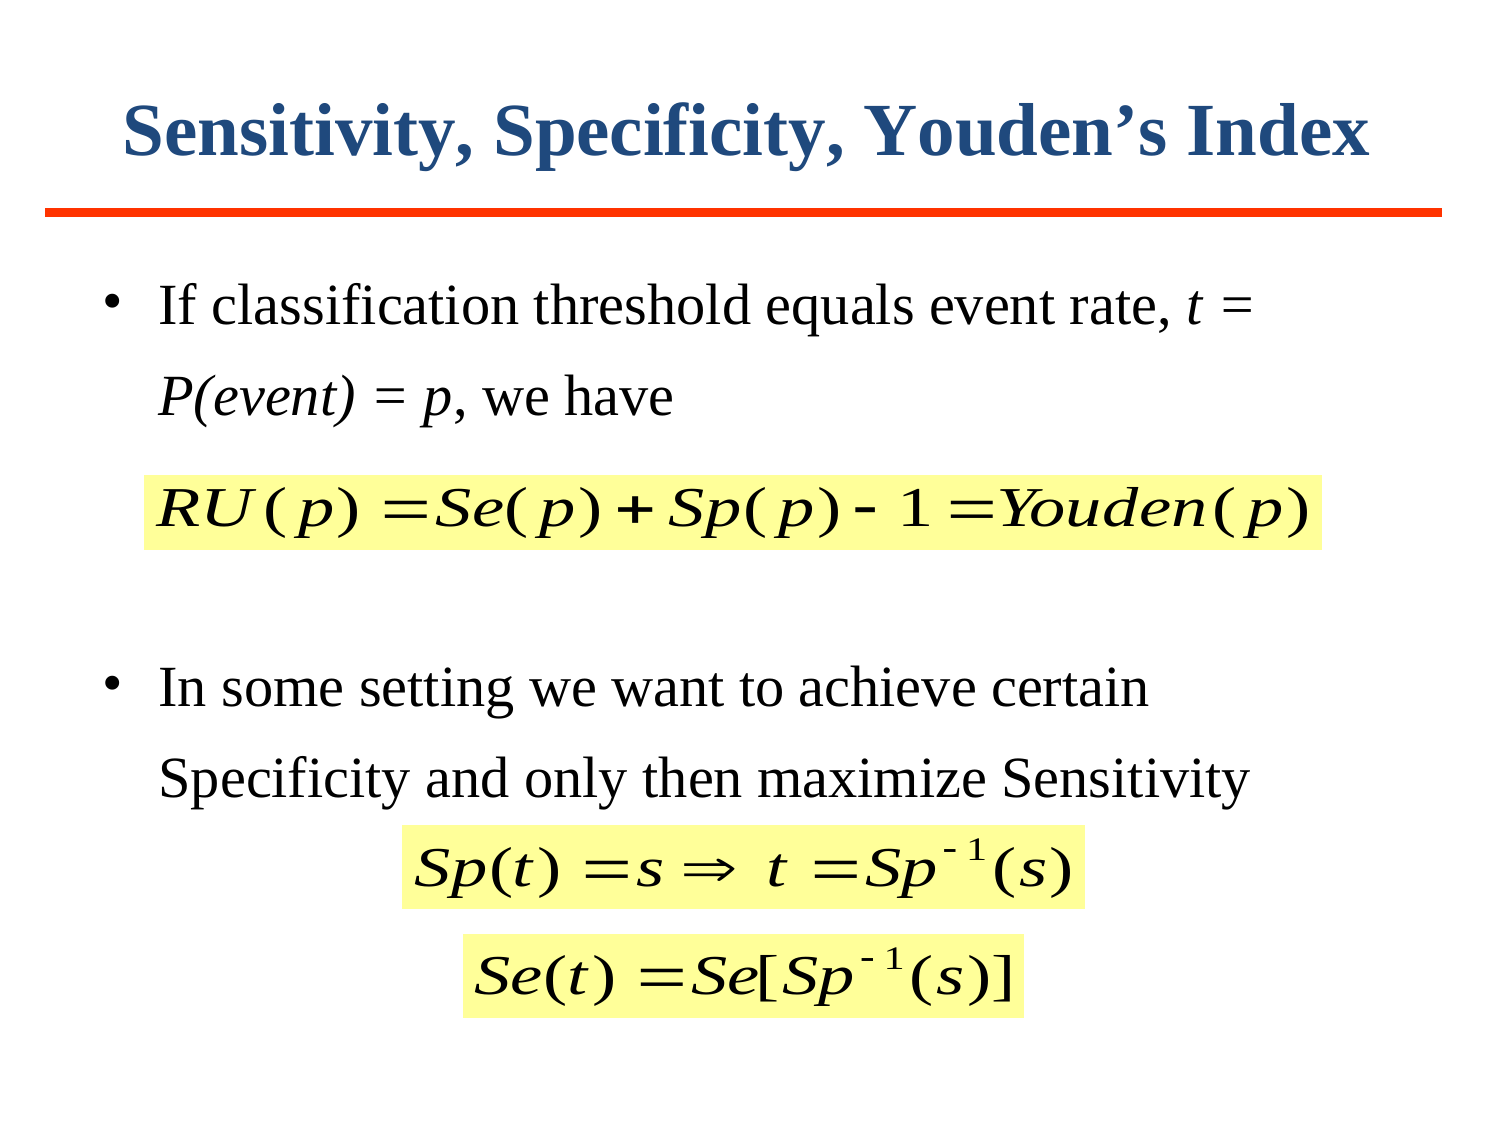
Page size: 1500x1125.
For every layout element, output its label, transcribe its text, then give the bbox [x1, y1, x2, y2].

chart [402, 825, 1086, 910]
text_box If classification threshold equals event rate, t = P(event) = p, we have In some setting we want to achieve certain Specificity and only then maximize Sensitivity [87, 237, 1413, 1049]
text_box Sensitivity, Specificity, Youden’s Index [99, 37, 1413, 208]
chart [462, 933, 1025, 1018]
chart [143, 474, 1322, 550]
